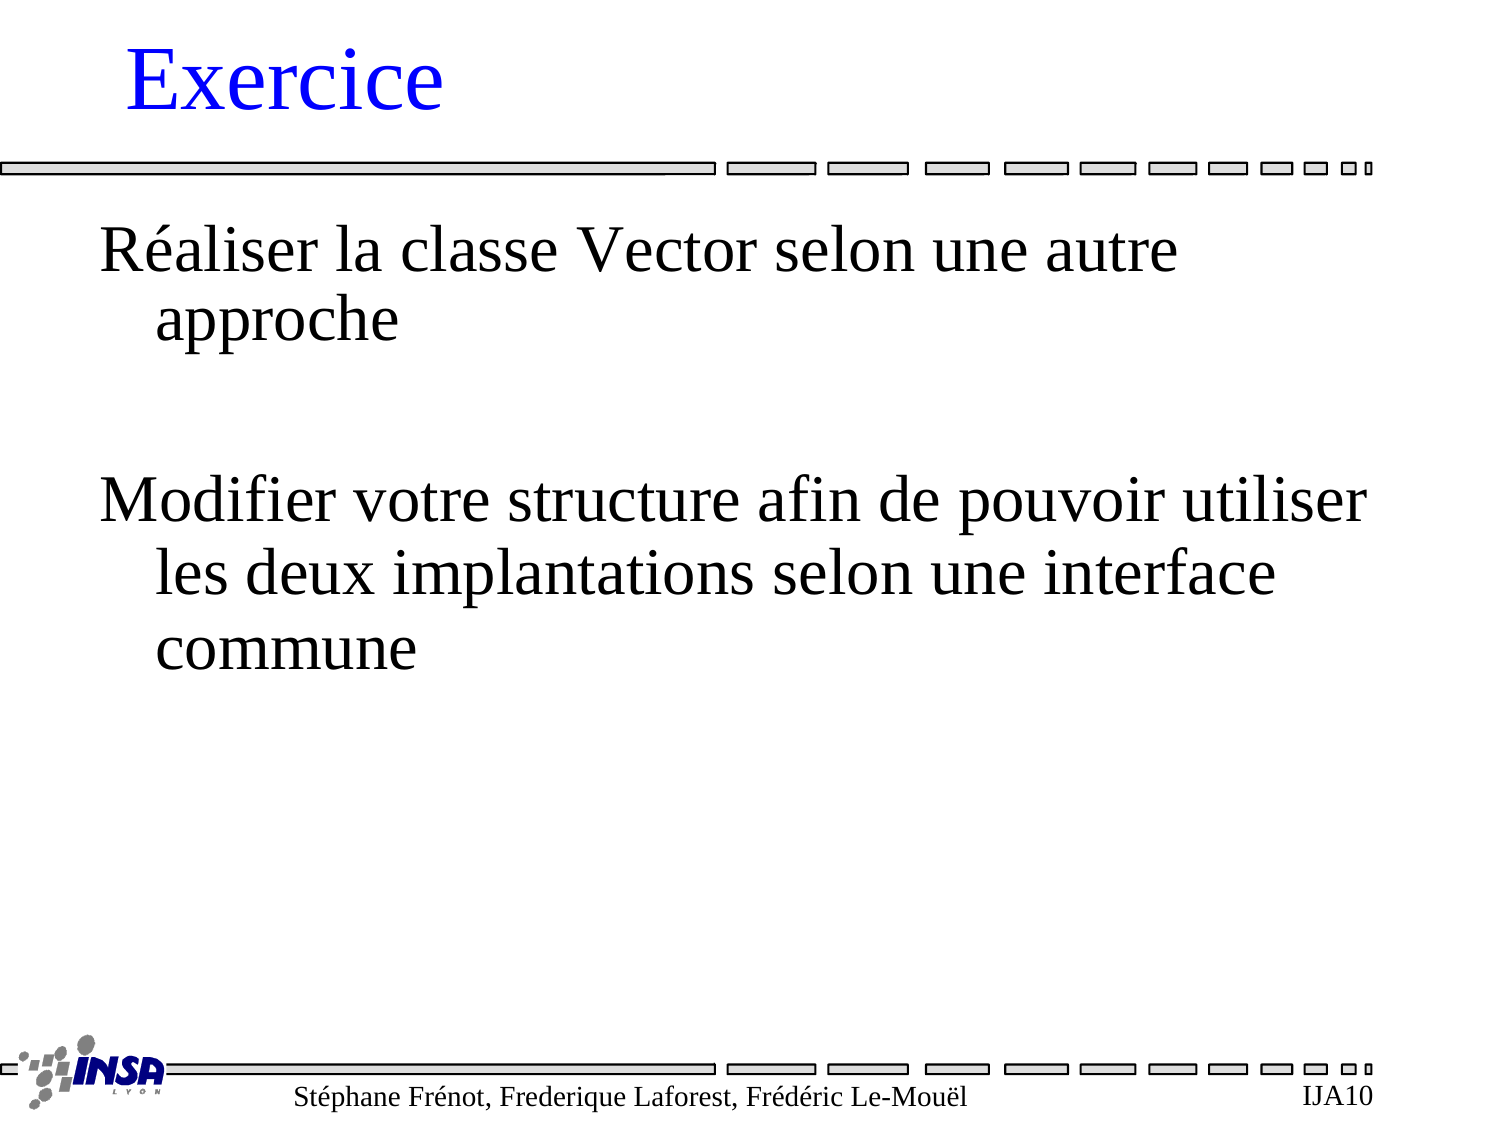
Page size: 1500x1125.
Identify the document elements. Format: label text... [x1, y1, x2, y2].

list Réaliser la classe Vector selon une autre approche Modifier votre structure afin de pouvoir utiliser les deux implantations selon une interface commune [99, 216, 1375, 1041]
title Exercice [125, 0, 1400, 162]
